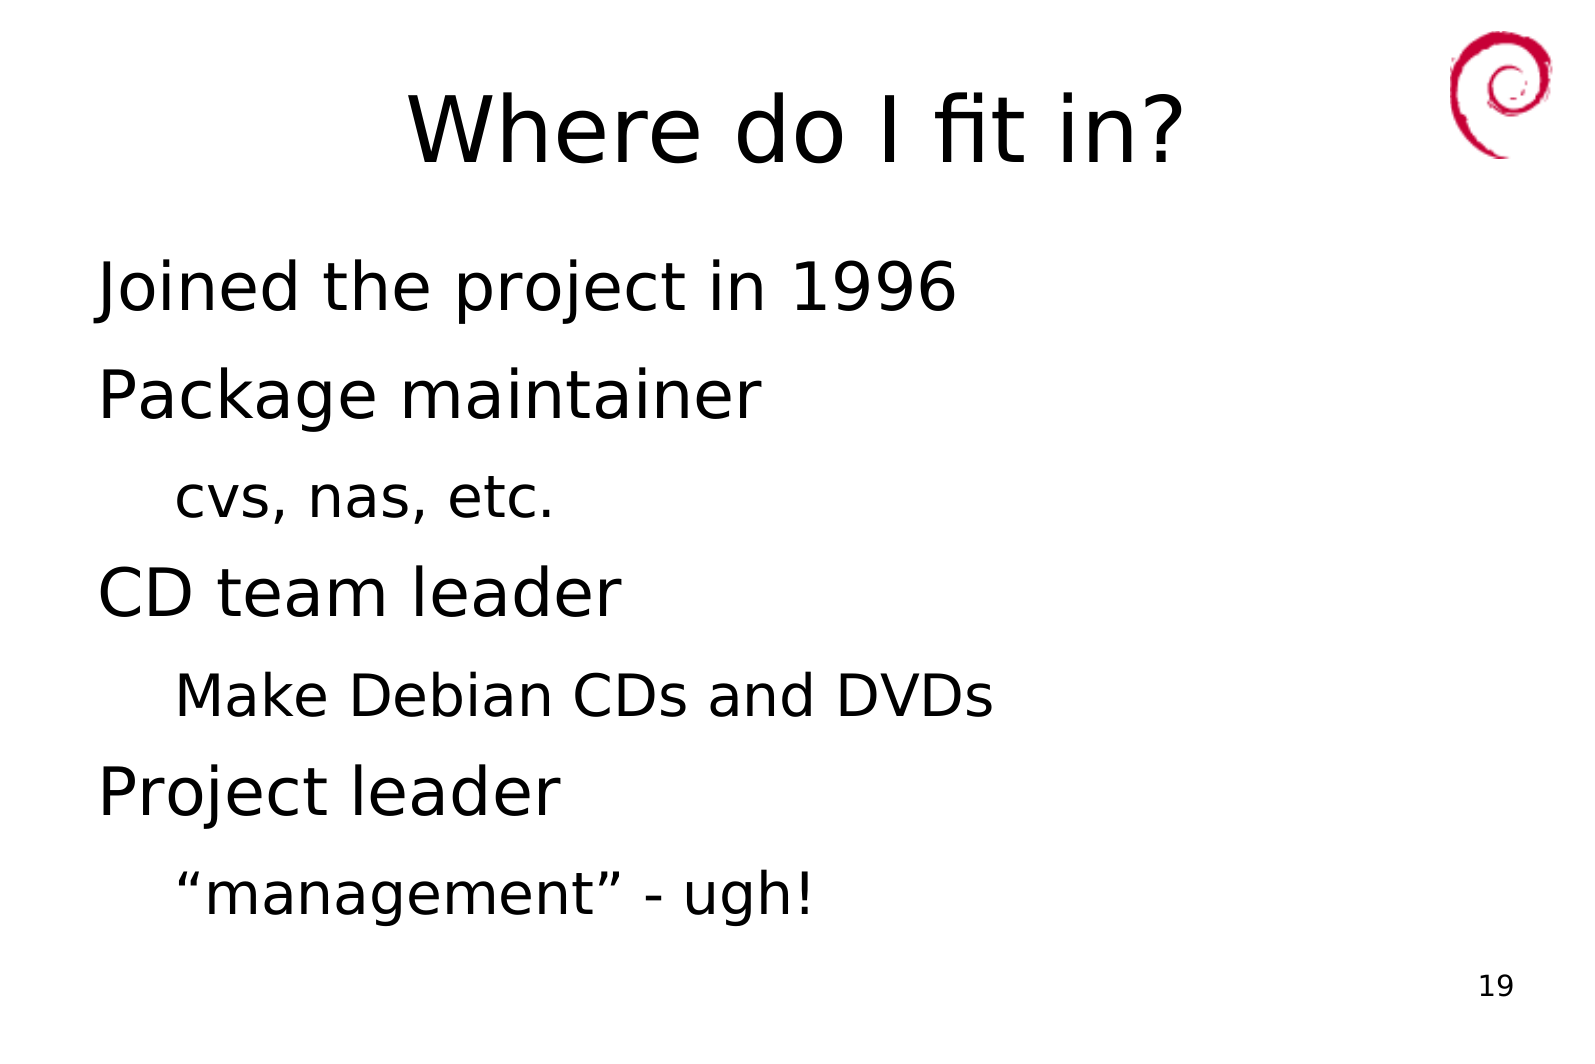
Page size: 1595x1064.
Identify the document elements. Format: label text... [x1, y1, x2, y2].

list Joined the project in 1996 Package maintainer cvs, nas, etc. CD team leader Make Debian CDs and DVDs Project leader “management” - ugh! [79, 248, 1515, 936]
picture [1450, 31, 1555, 159]
title Where do I fit in? [79, 49, 1515, 213]
